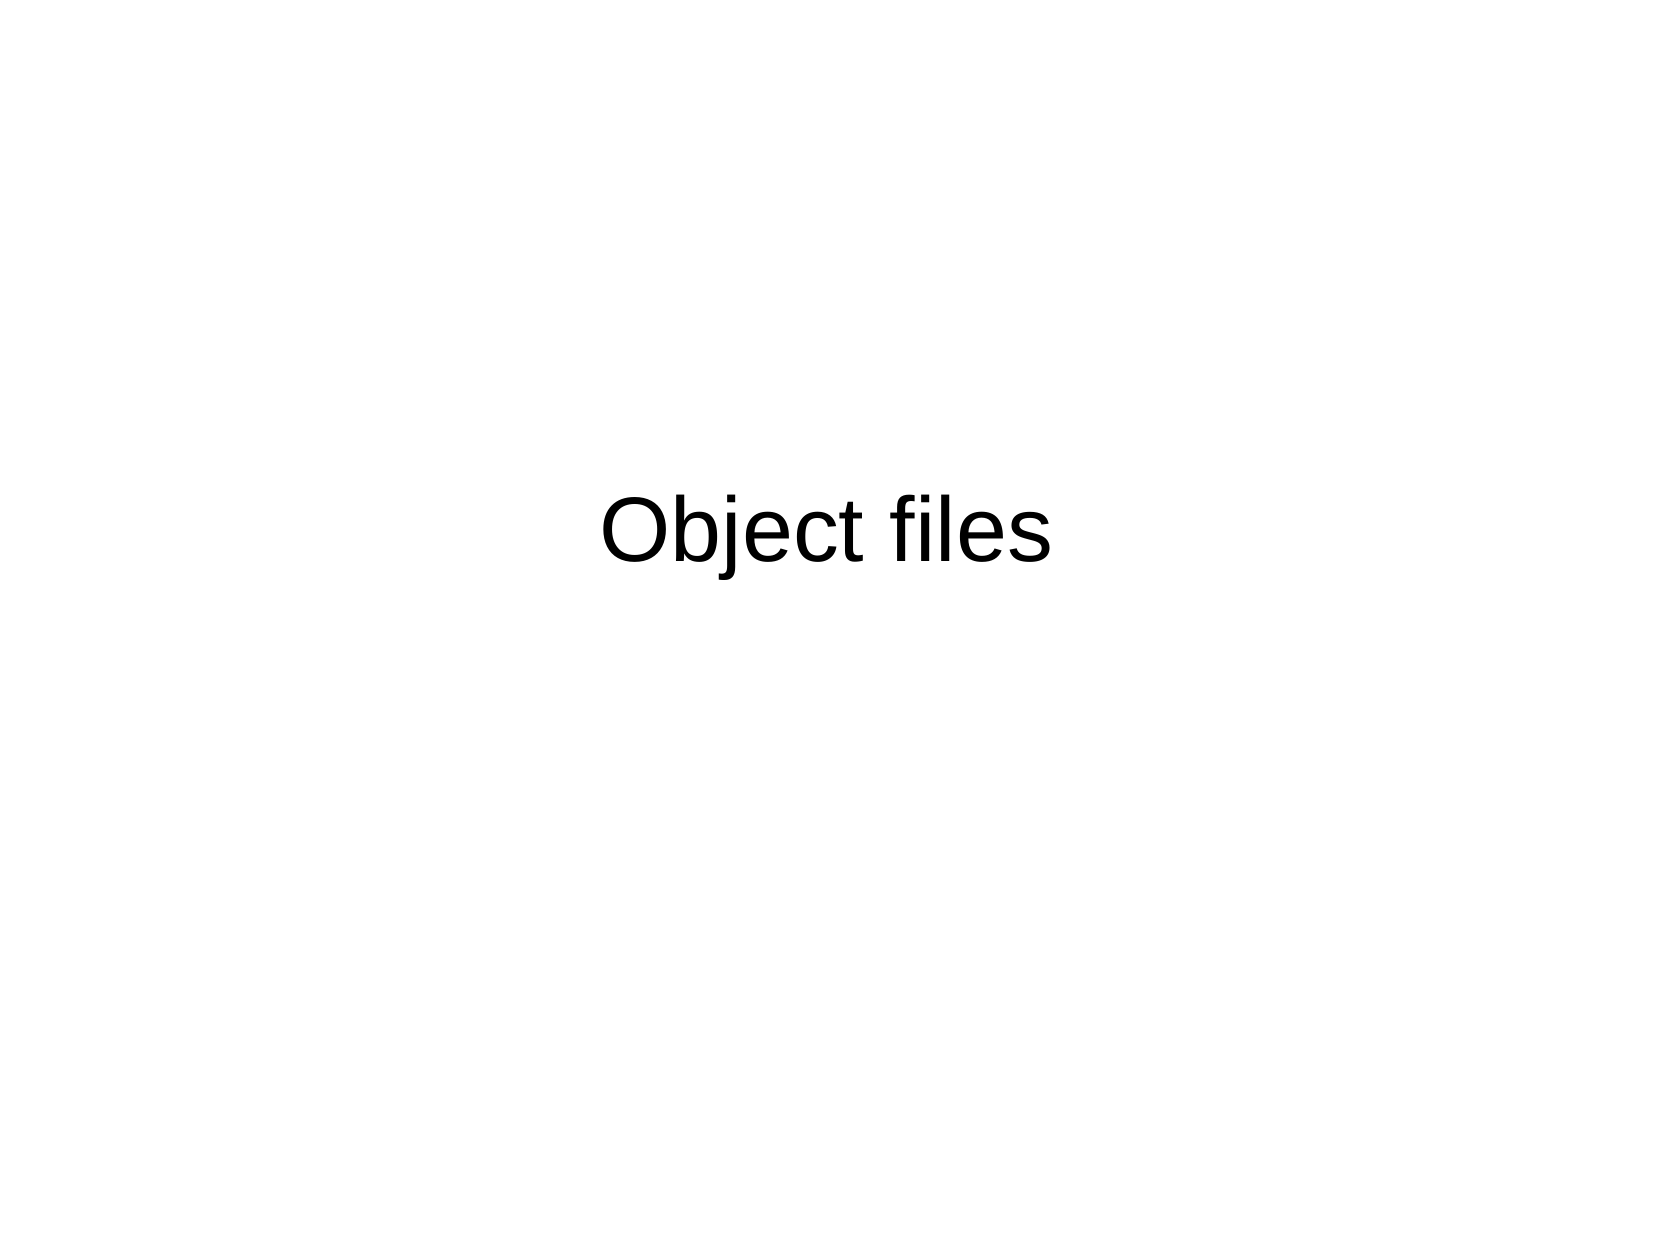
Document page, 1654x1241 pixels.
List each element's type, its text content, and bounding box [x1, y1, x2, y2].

subtitle Object files [82, 49, 1571, 1010]
